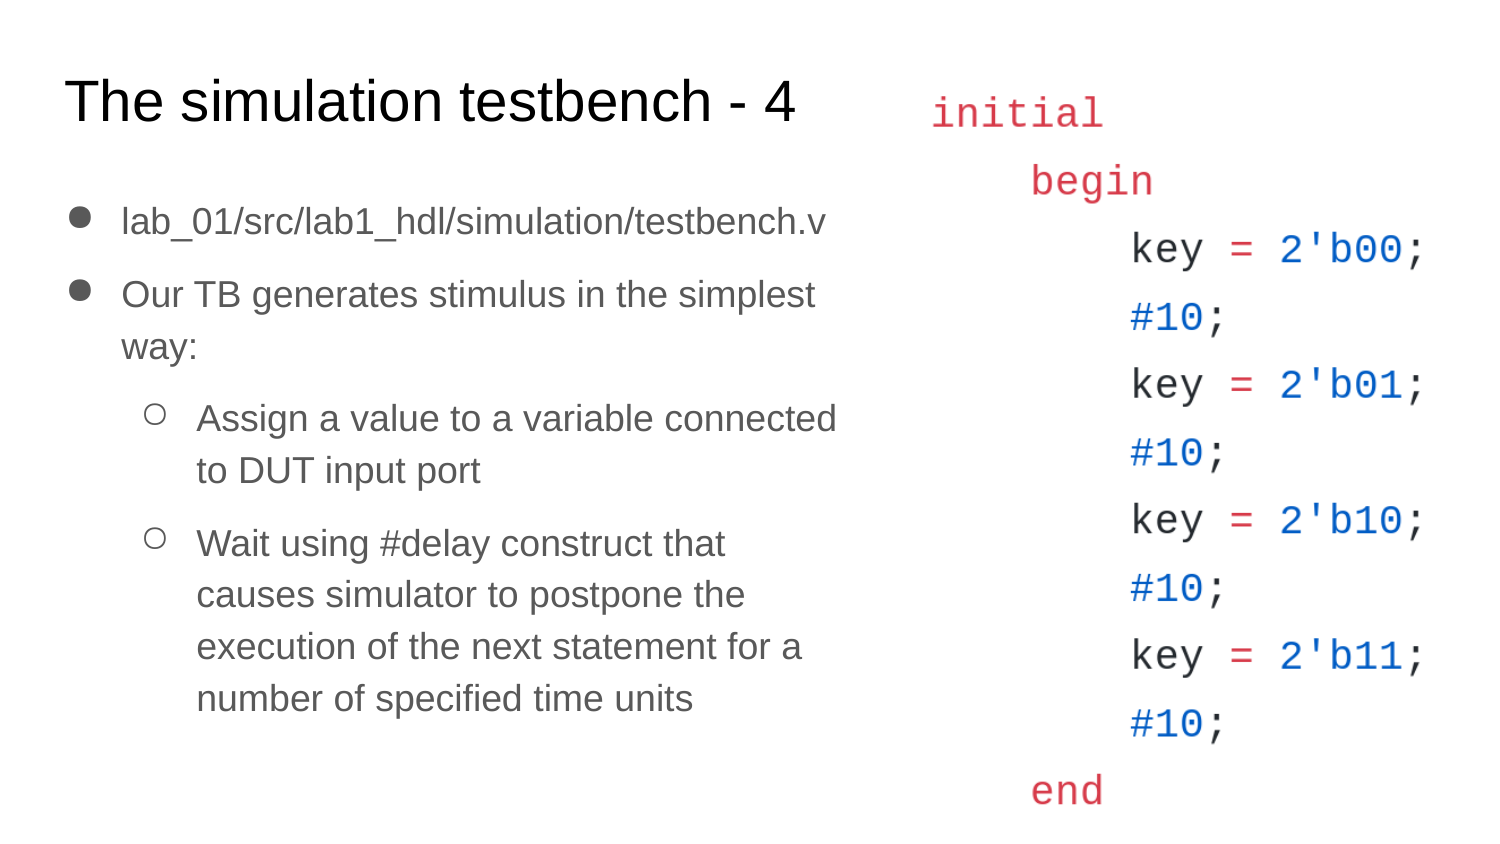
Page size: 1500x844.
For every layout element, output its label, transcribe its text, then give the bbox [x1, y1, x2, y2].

picture [925, 85, 1432, 819]
title The simulation testbench - 4 [49, 47, 845, 142]
list lab_01/src/lab1_hdl/simulation/testbench.v Our TB generates stimulus in the simplest way: Assign a value to a variable connected to DUT input port Wait using #delay construct that causes simulator to postpone the execution of the next statement for a number of specified time units [31, 175, 854, 817]
